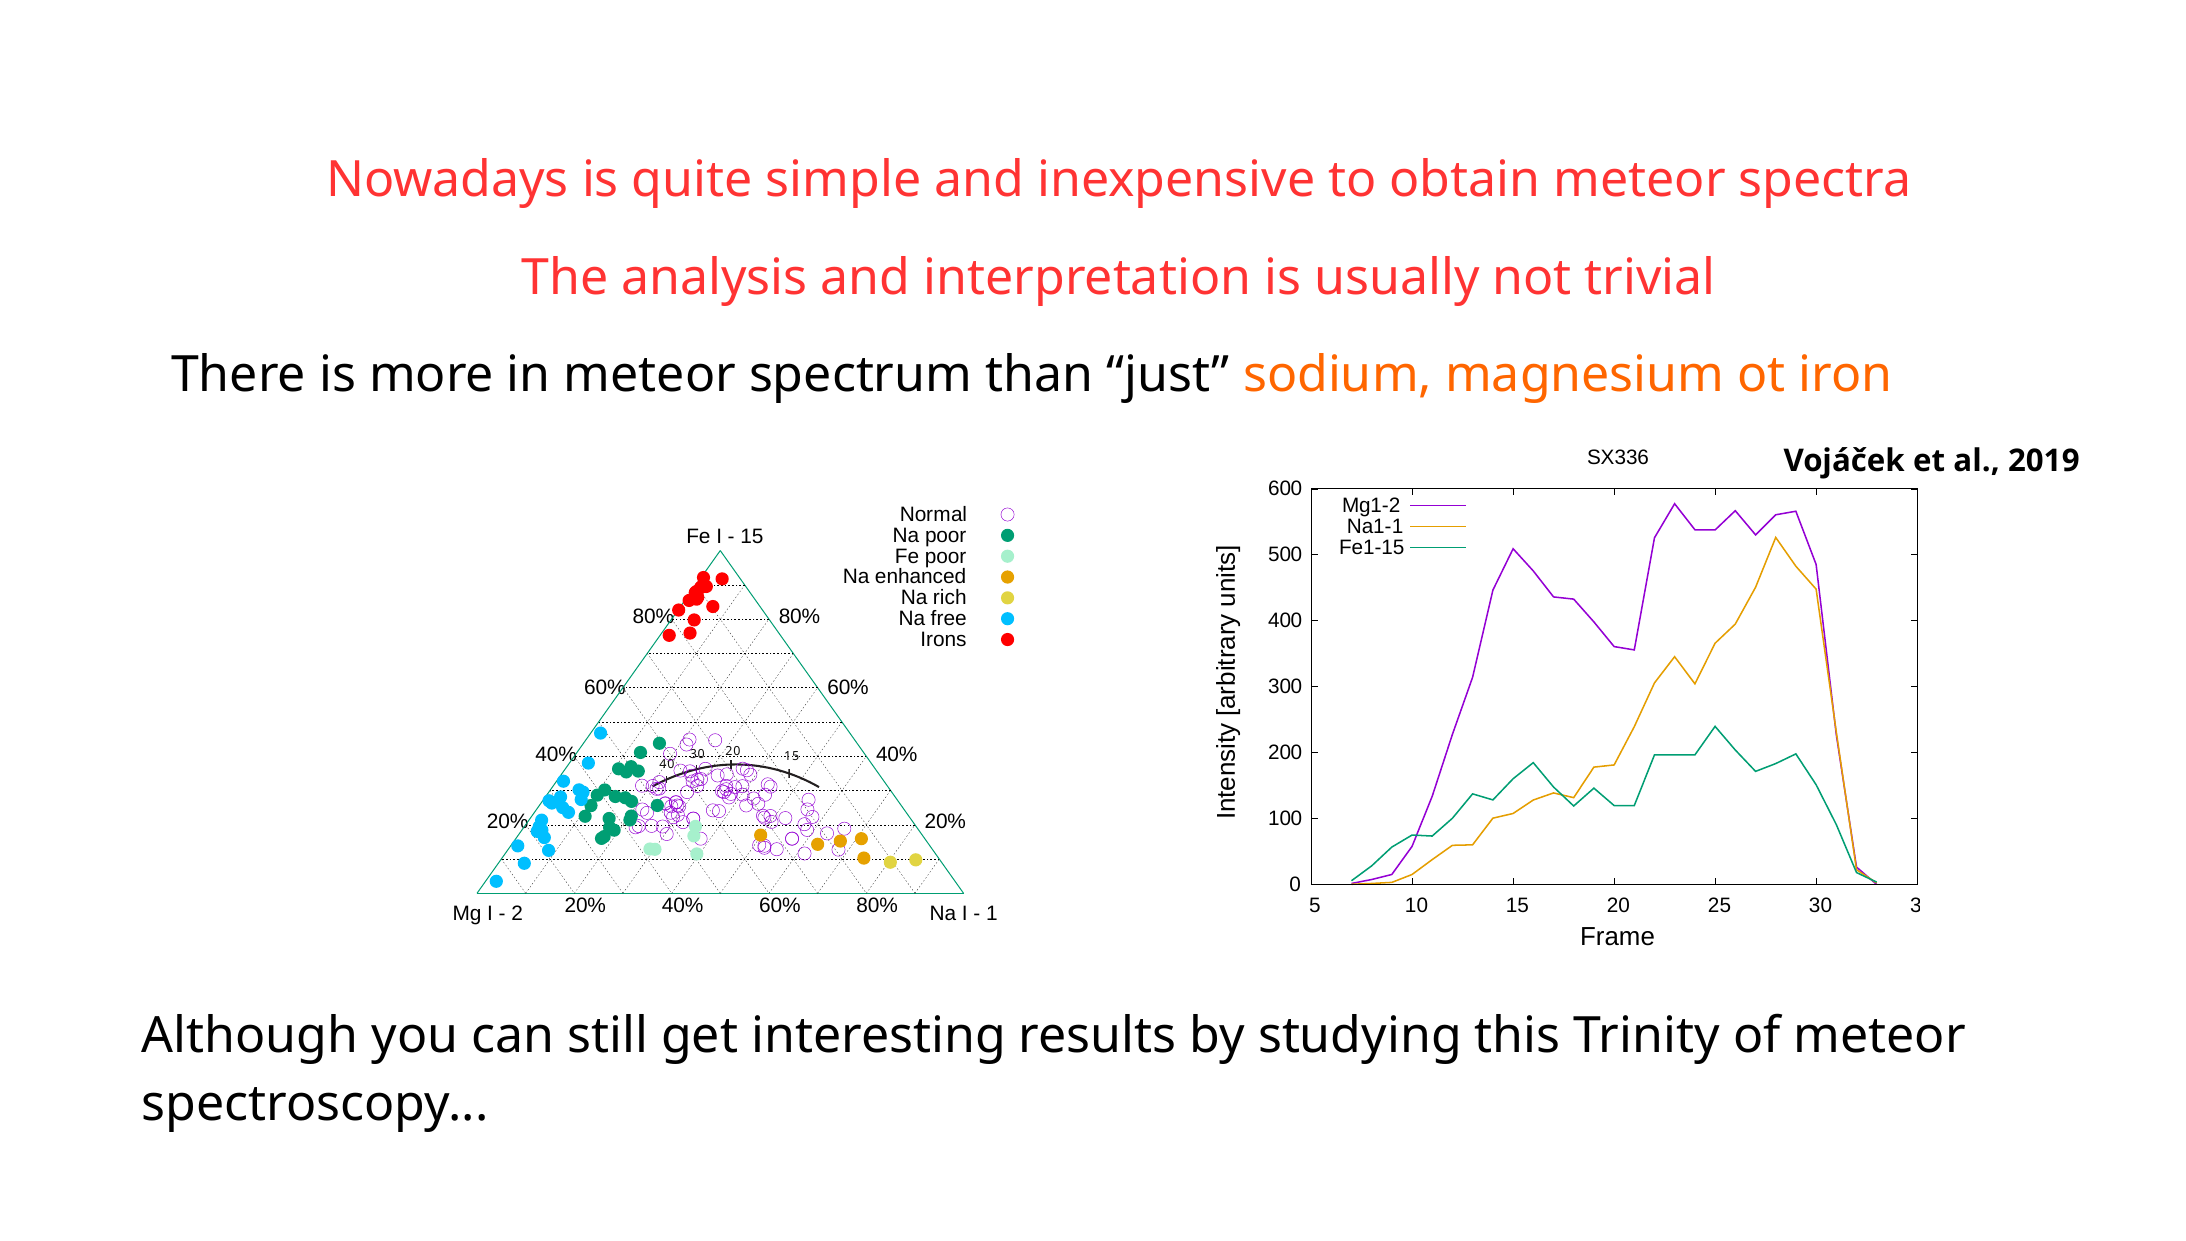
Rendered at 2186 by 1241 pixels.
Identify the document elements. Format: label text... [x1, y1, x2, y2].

chart [348, 413, 1920, 999]
list Nowadays is quite simple and inexpensive to obtain meteor spectra The analysis and interpretation is usually not trivial There is more in meteor spectrum than “just” sodium, magnesium ot iron [100, 142, 2067, 382]
list Vojáček et al., 2019 [1712, 438, 2126, 502]
list Although you can still get interesting results by studying this Trinity of meteor spectroscopy... [70, 999, 2038, 1123]
